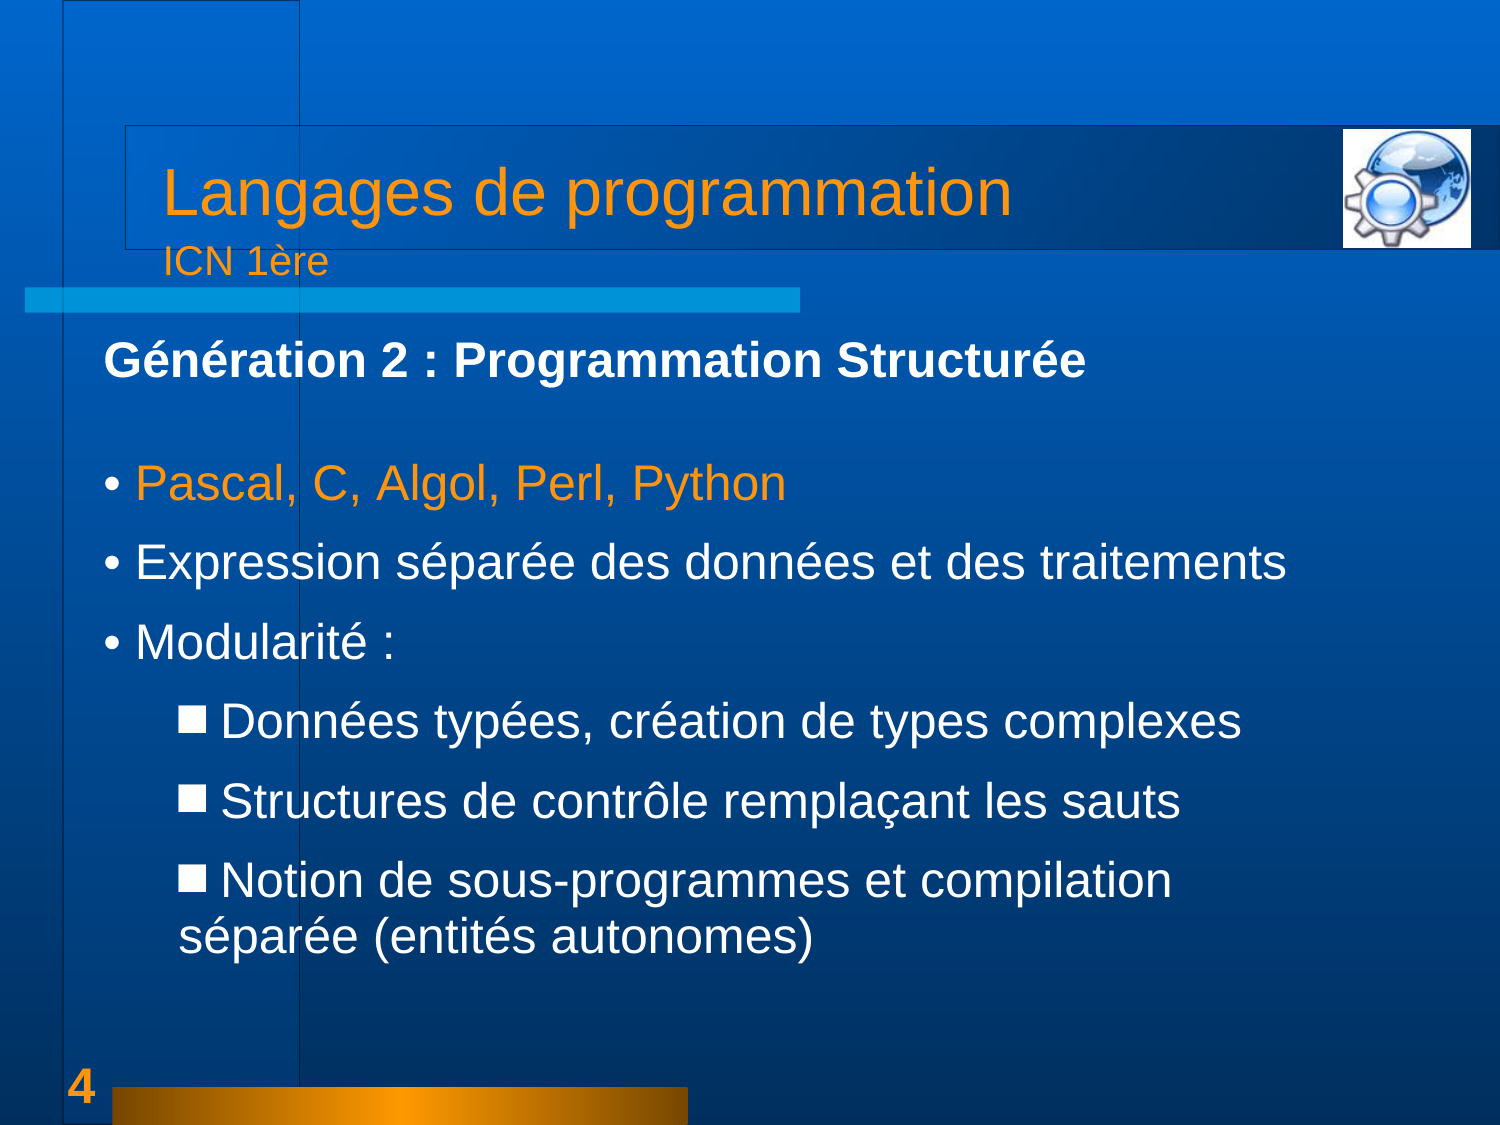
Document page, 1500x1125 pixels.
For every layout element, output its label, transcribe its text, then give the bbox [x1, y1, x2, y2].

text_box Génération 2 : Programmation Structurée • Pascal, C, Algol, Perl, Python • Expression séparée des données et des traitements • Modularité : Données typées, création de types complexes Structures de contrôle remplaçant les sauts Notion de sous-programmes et compilation séparée (entités autonomes) [88, 324, 1359, 975]
picture [1343, 129, 1471, 248]
